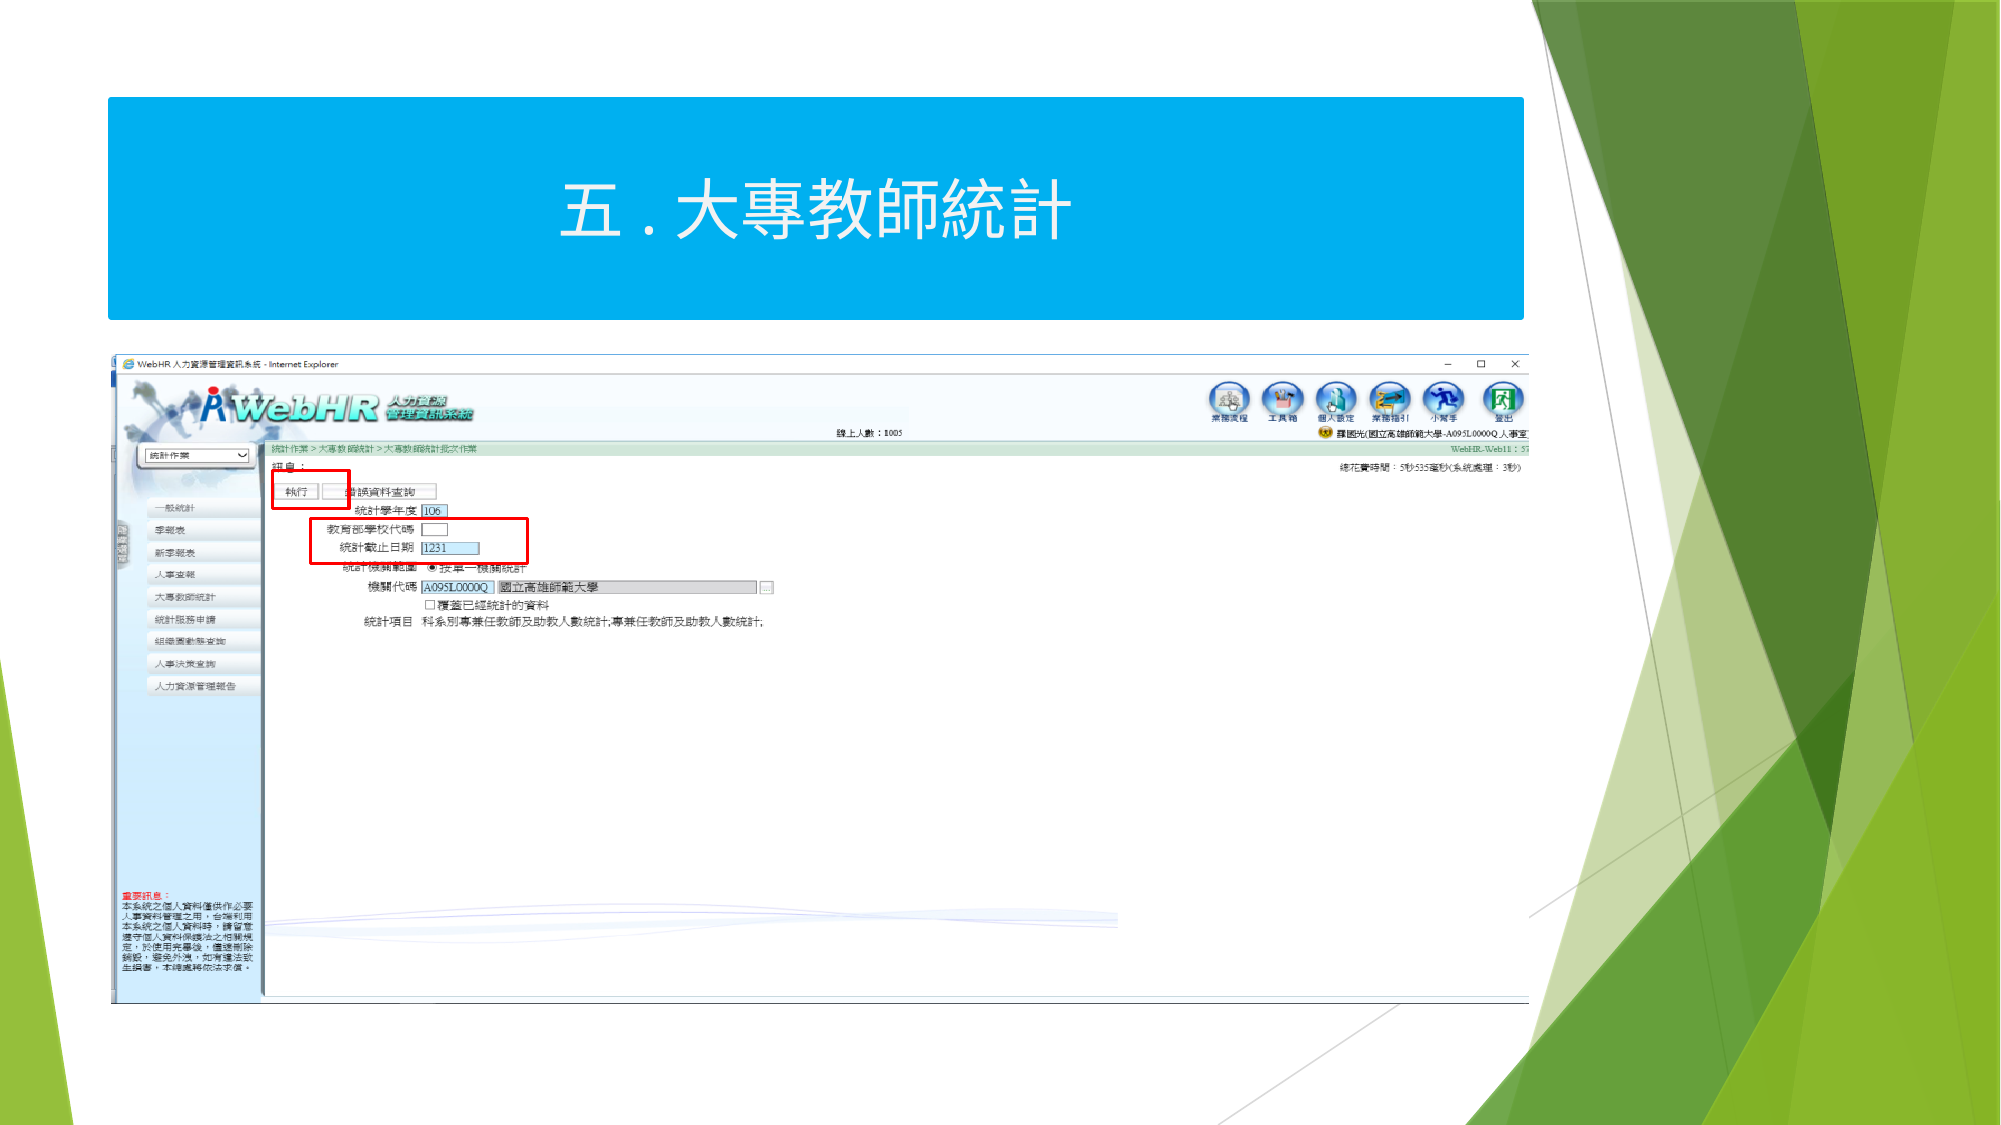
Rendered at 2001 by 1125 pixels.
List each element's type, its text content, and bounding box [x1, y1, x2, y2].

title 五.大專教師統計 [111, 99, 1522, 317]
picture [111, 354, 1529, 1004]
